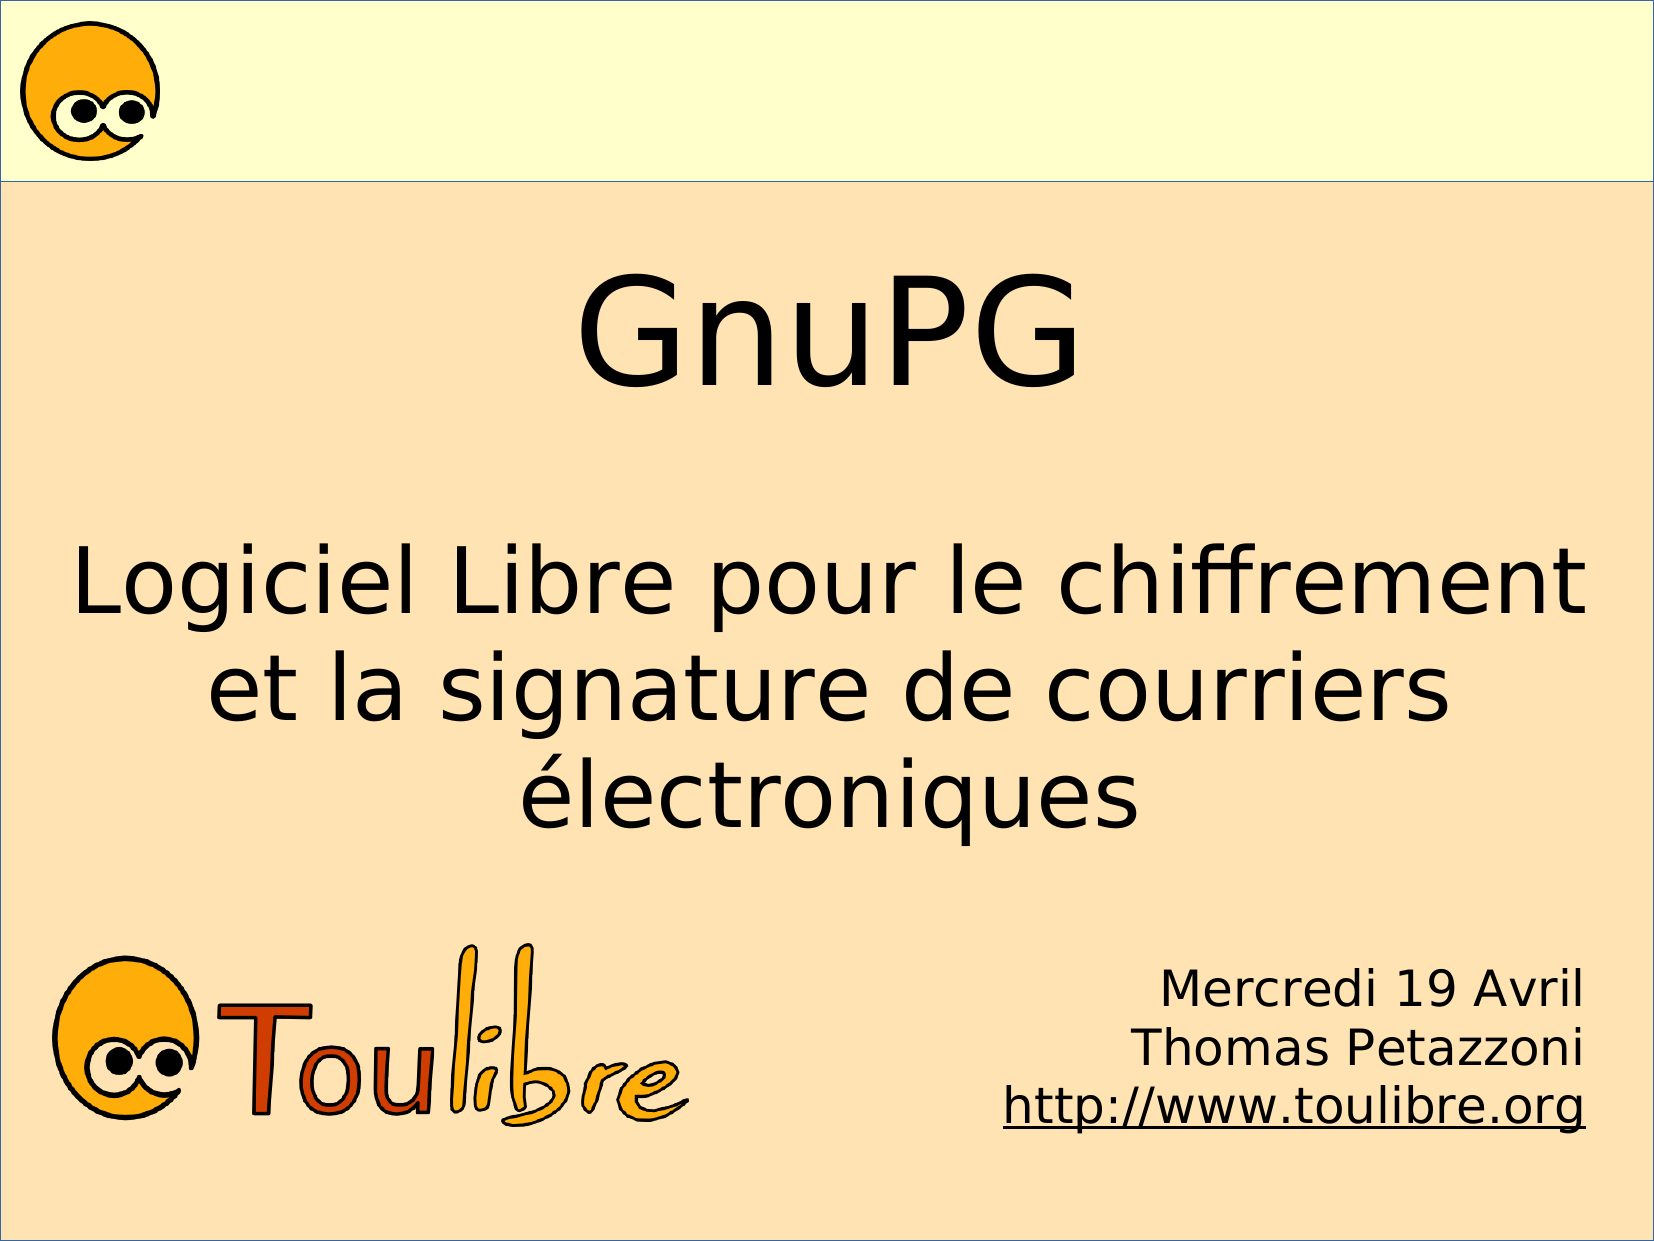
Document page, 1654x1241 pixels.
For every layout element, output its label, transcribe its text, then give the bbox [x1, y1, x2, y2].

picture [52, 943, 689, 1127]
text_box Mercredi 19 Avril Thomas Petazzoni http://www.toulibre.org [61, 952, 1601, 1143]
text_box GnuPG Logiciel Libre pour le chiffrement et la signature de courriers électroniques [3, 239, 1654, 857]
picture [20, 21, 160, 161]
